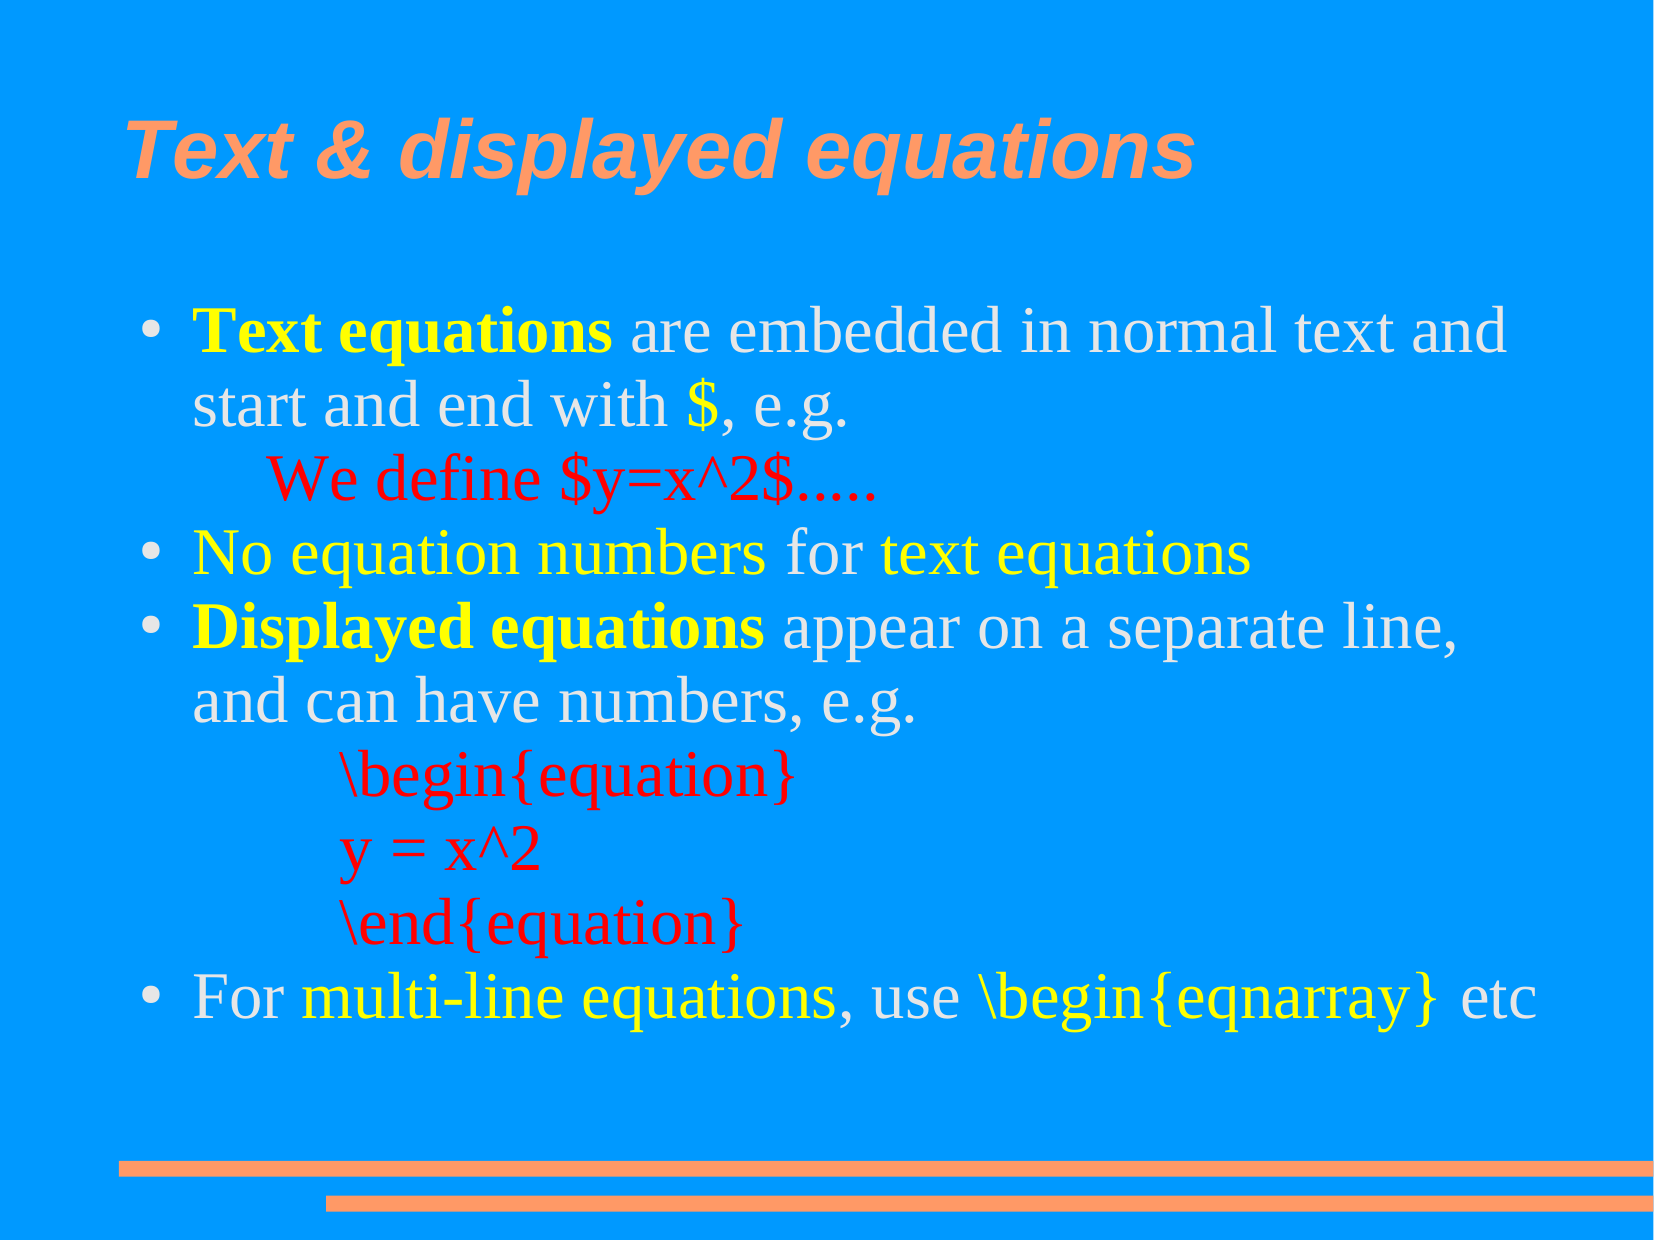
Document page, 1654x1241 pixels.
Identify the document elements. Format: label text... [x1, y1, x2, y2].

list Text equations are embedded in normal text and start and end with $, e.g. We define $y=x^2$..... No equation numbers for text equations Displayed equations appear on a separate line, and can have numbers, e.g. \begin{equation} y = x^2 \end{equation} For multi-line equations, use \begin{eqnarray} etc [121, 292, 1561, 1114]
title Text & displayed equations [121, 46, 1534, 254]
